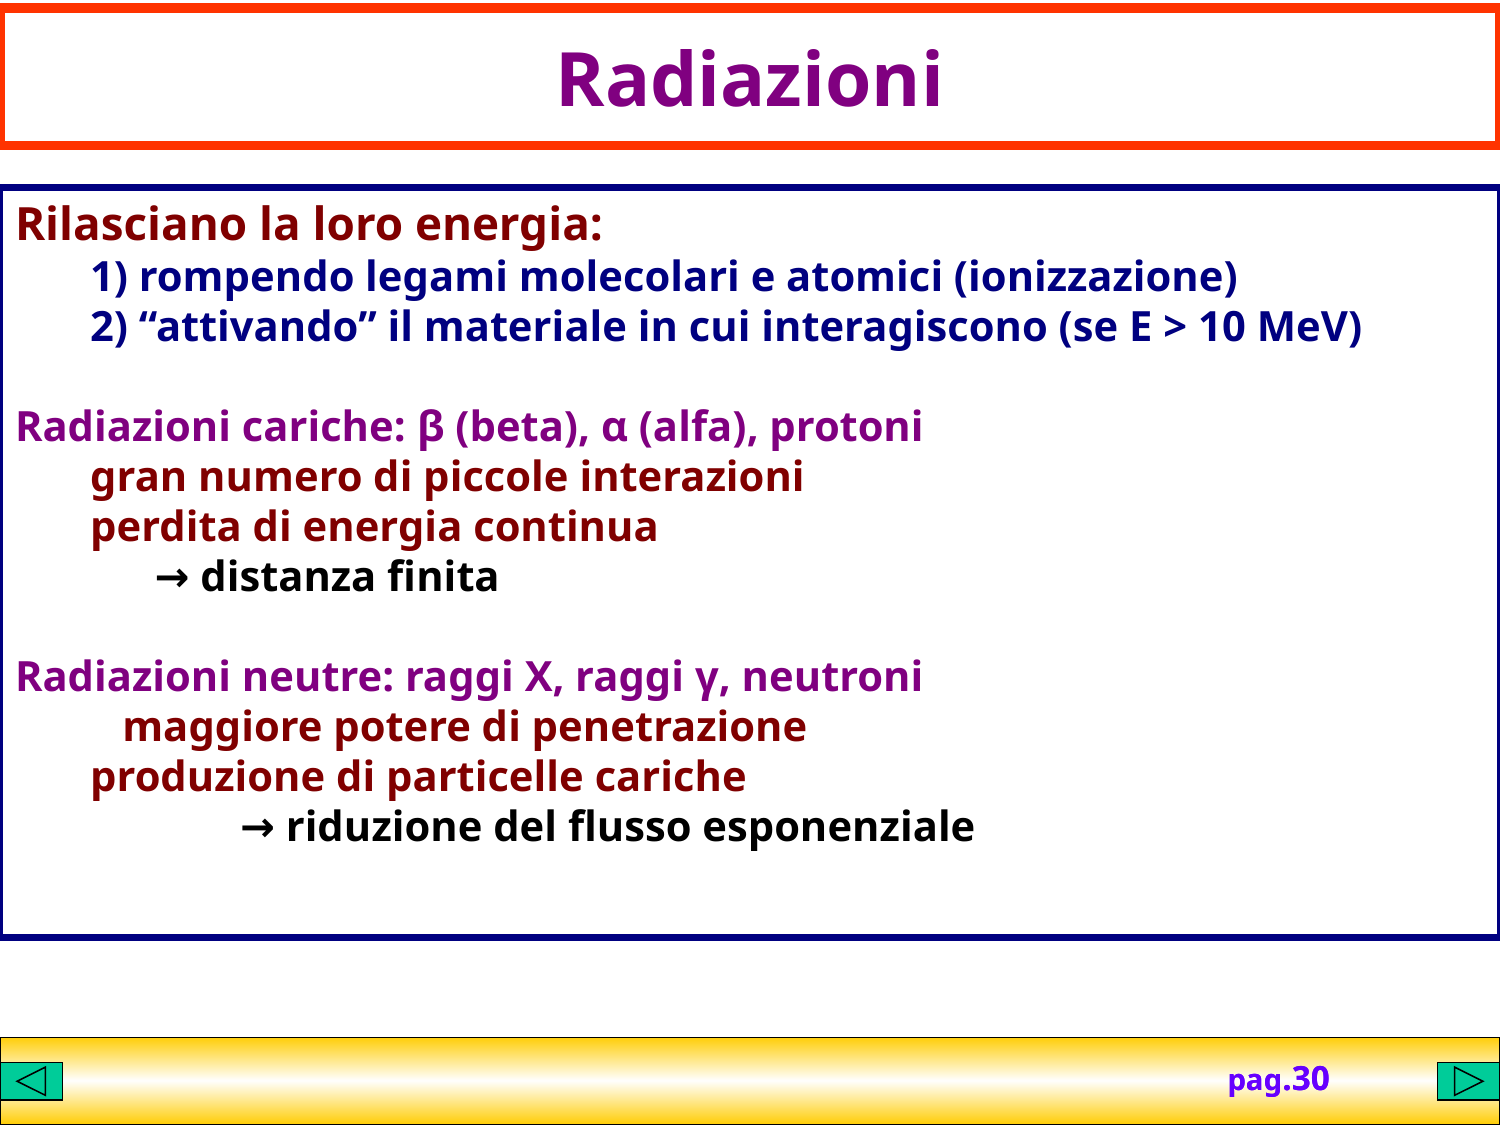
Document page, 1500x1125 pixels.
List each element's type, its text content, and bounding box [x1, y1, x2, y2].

title Radiazioni [0, 7, 1500, 146]
text_box pag.<number> [1212, 1049, 1413, 1125]
text_box Rilasciano la loro energia: 1) rompendo legami molecolari e atomici (ionizzazione) 2) “attivando” il materiale in cui interagiscono (se E > 10 MeV) Radiazioni cariche: β (beta), α (alfa), protoni gran numero di piccole interazioni perdita di energia continua → distanza finita Radiazioni neutre: raggi X, raggi γ, neutroni maggiore potere di penetrazione produzione di particelle cariche → riduzione del flusso esponenziale [0, 187, 1500, 938]
